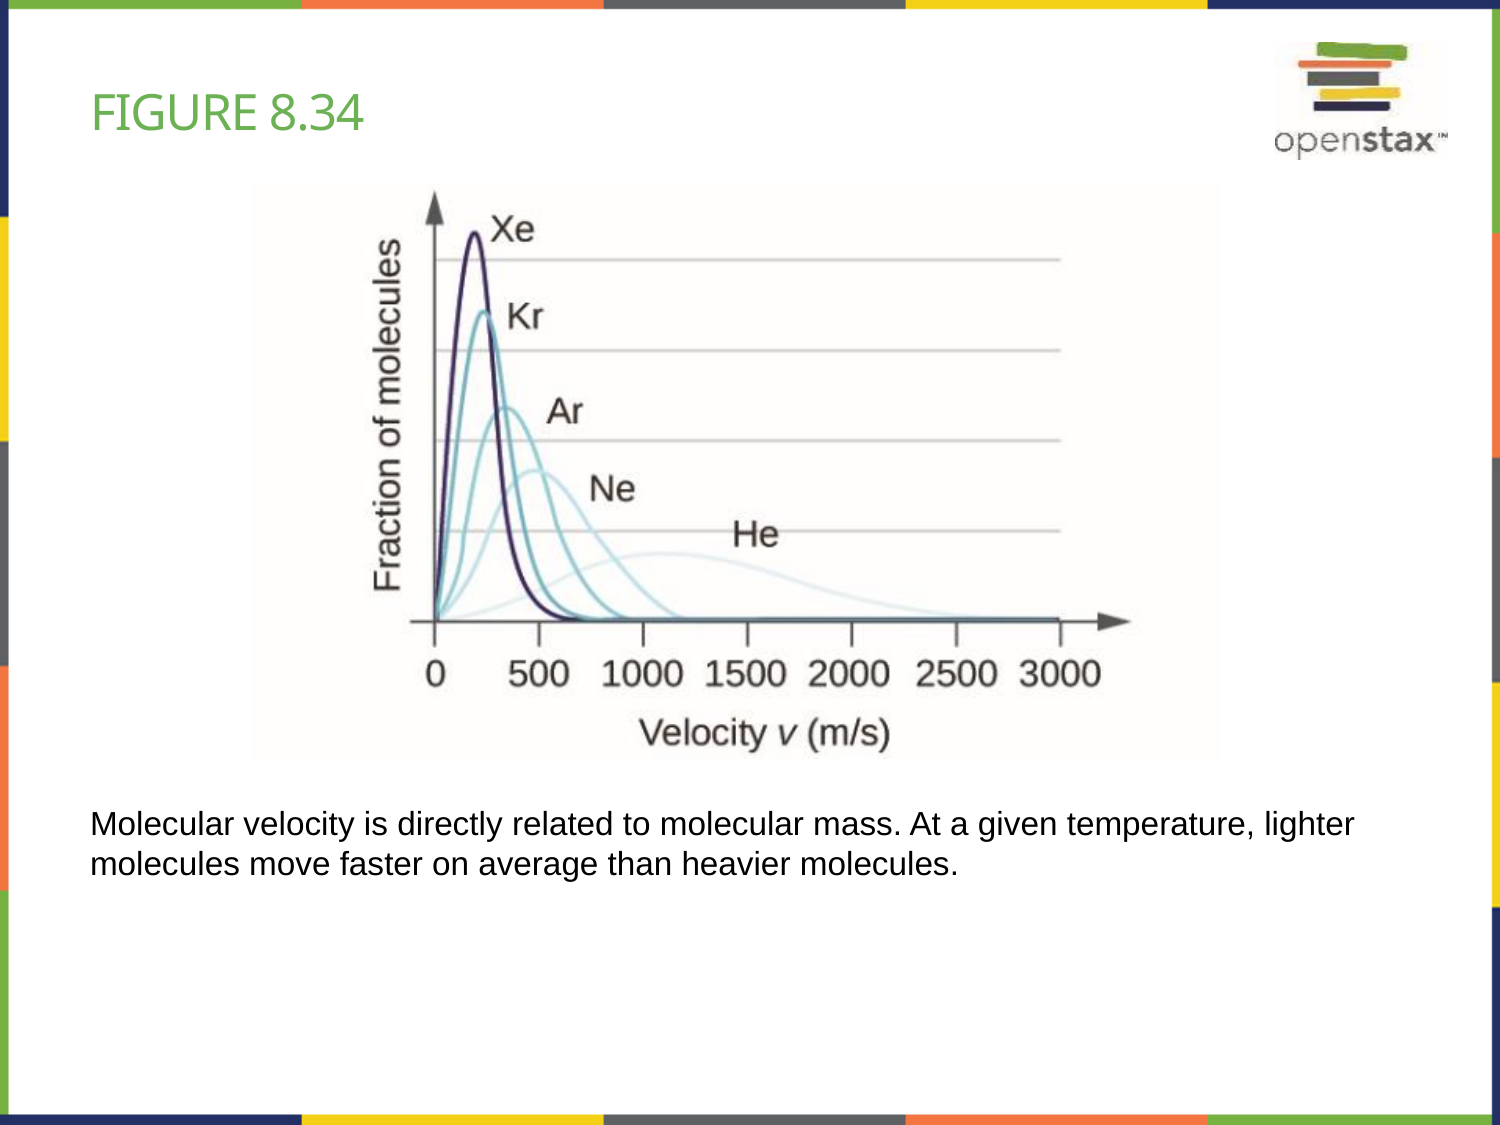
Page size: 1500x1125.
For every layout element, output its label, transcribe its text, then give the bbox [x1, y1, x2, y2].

title Figure 8.34 [75, 39, 1398, 148]
list Molecular velocity is directly related to molecular mass. At a given temperature, lighter molecules move faster on average than heavier molecules. [75, 794, 1398, 986]
picture [0, 0, 1500, 1125]
